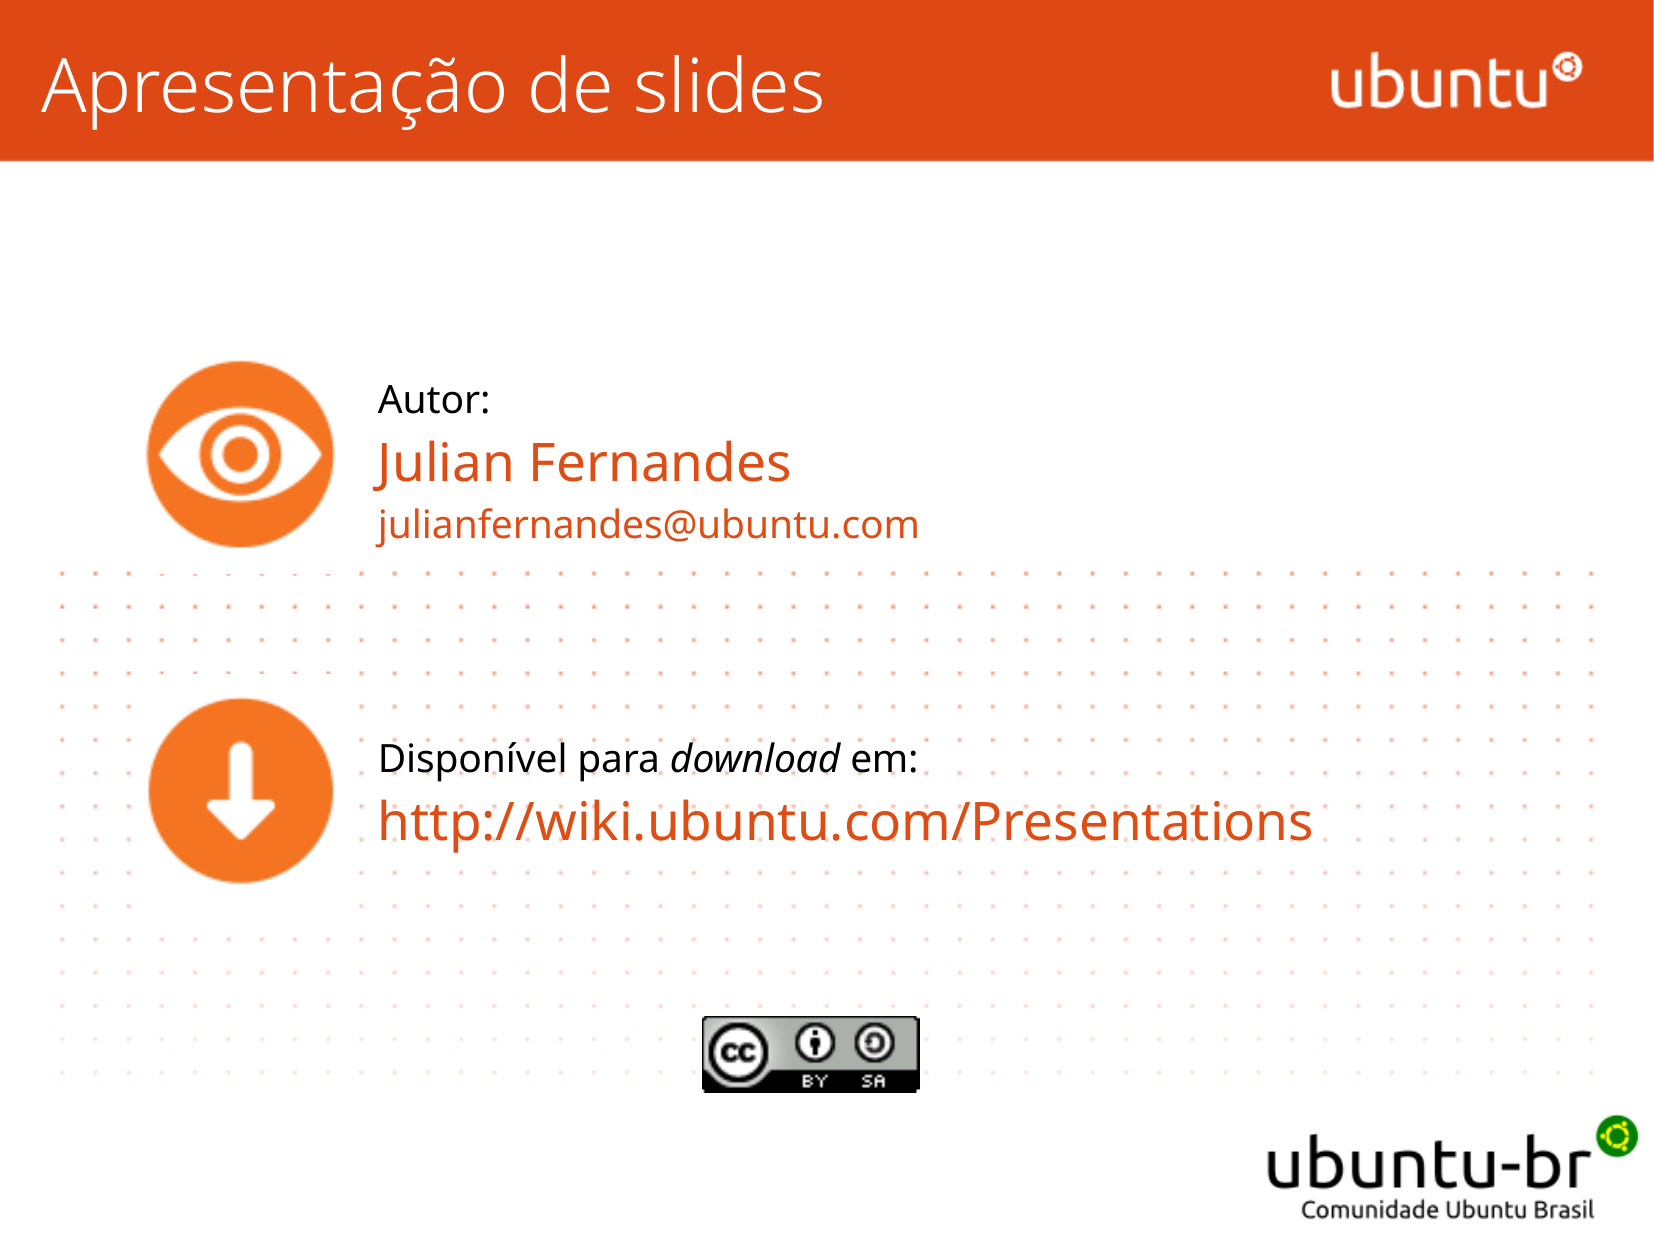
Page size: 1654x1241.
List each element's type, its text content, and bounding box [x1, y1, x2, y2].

title Apresentação de slides [41, 31, 1300, 136]
picture [0, 0, 1654, 1241]
list Autor: Julian Fernandes julianfernandes@ubuntu.com Disponível para download em: http://wiki.ubuntu.com/Presentations [377, 372, 1526, 857]
